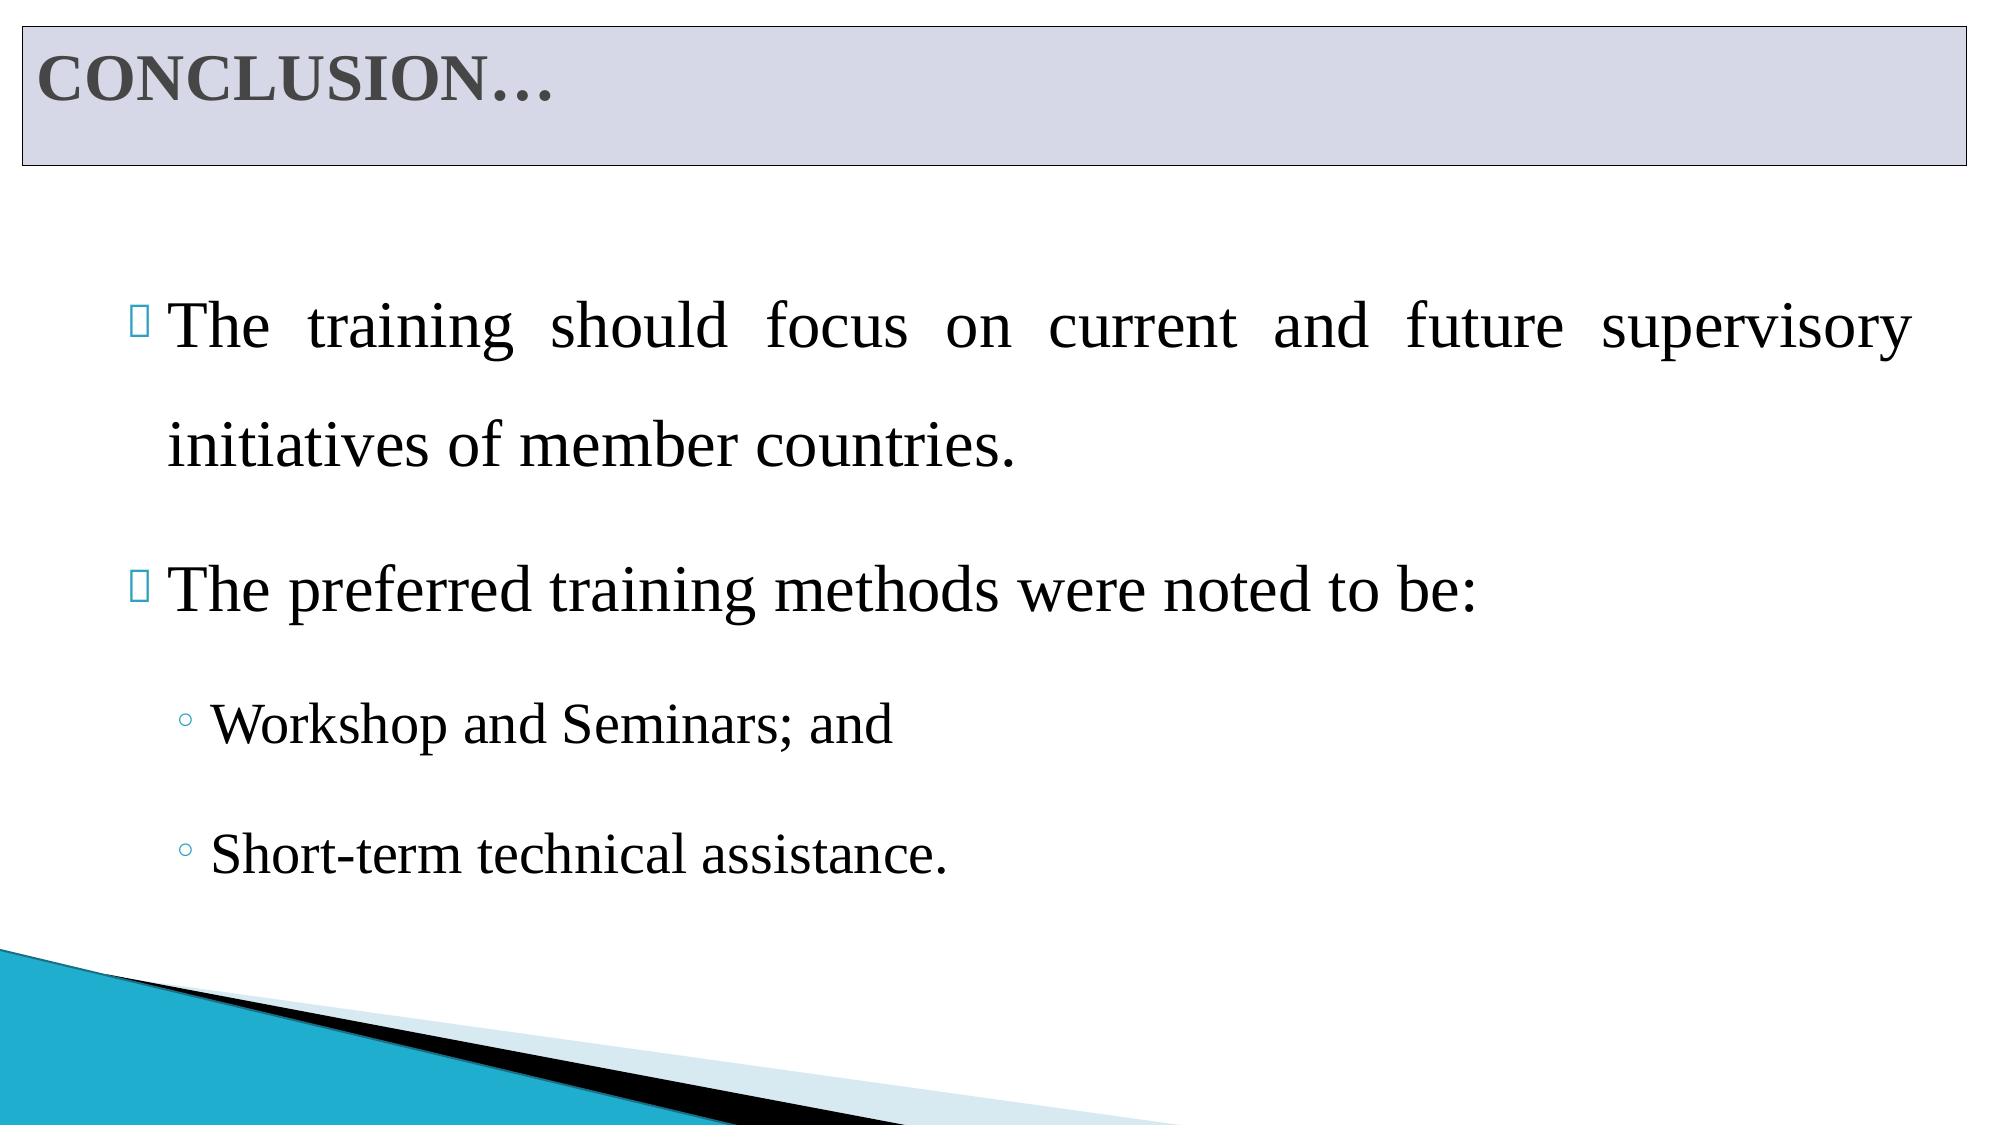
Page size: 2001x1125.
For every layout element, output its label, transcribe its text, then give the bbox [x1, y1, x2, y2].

list The training should focus on current and future supervisory initiatives of member countries. The preferred training methods were noted to be: Workshop and Seminars; and Short-term technical assistance. [93, 232, 1967, 1065]
title CONCLUSION… [22, 26, 1967, 166]
